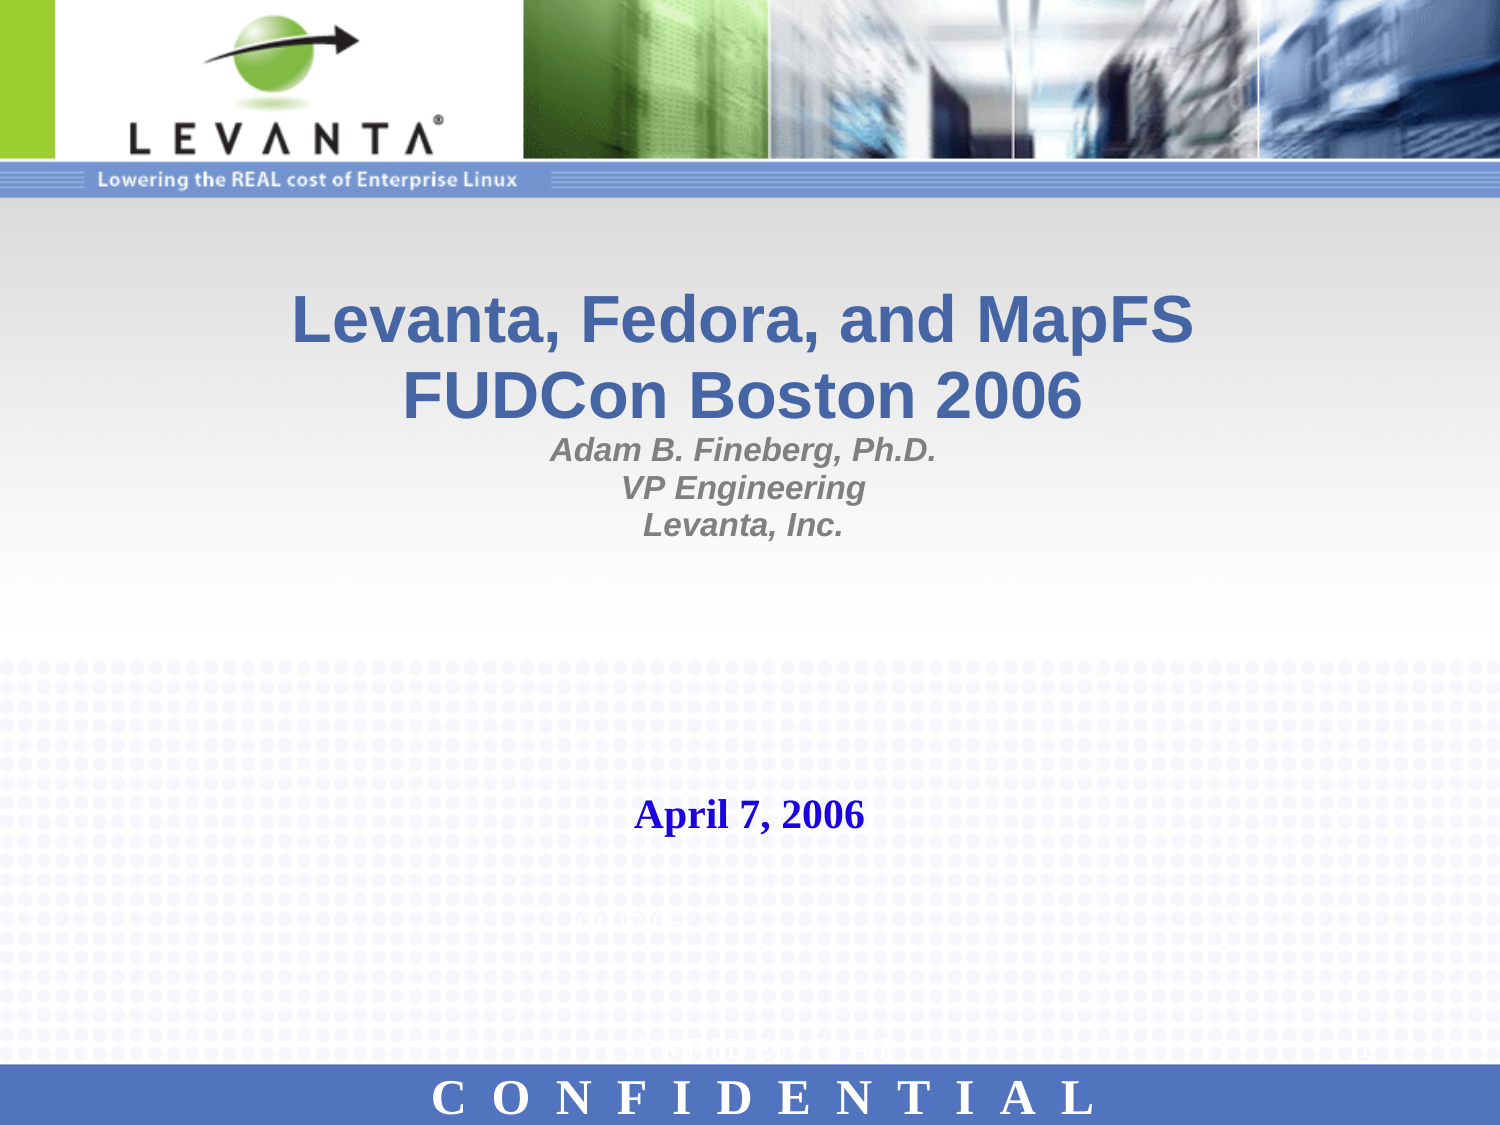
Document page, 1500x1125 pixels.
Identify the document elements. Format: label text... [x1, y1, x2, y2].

text_box April 7, 2006 [619, 783, 881, 846]
text_box C O N F I D E N T I A L [399, 1062, 1126, 1125]
picture [0, 0, 1500, 1125]
subtitle Levanta, Fedora, and MapFS FUDCon Boston 2006 Adam B. Fineberg, Ph.D. VP Engineering Levanta, Inc. [87, 287, 1400, 646]
